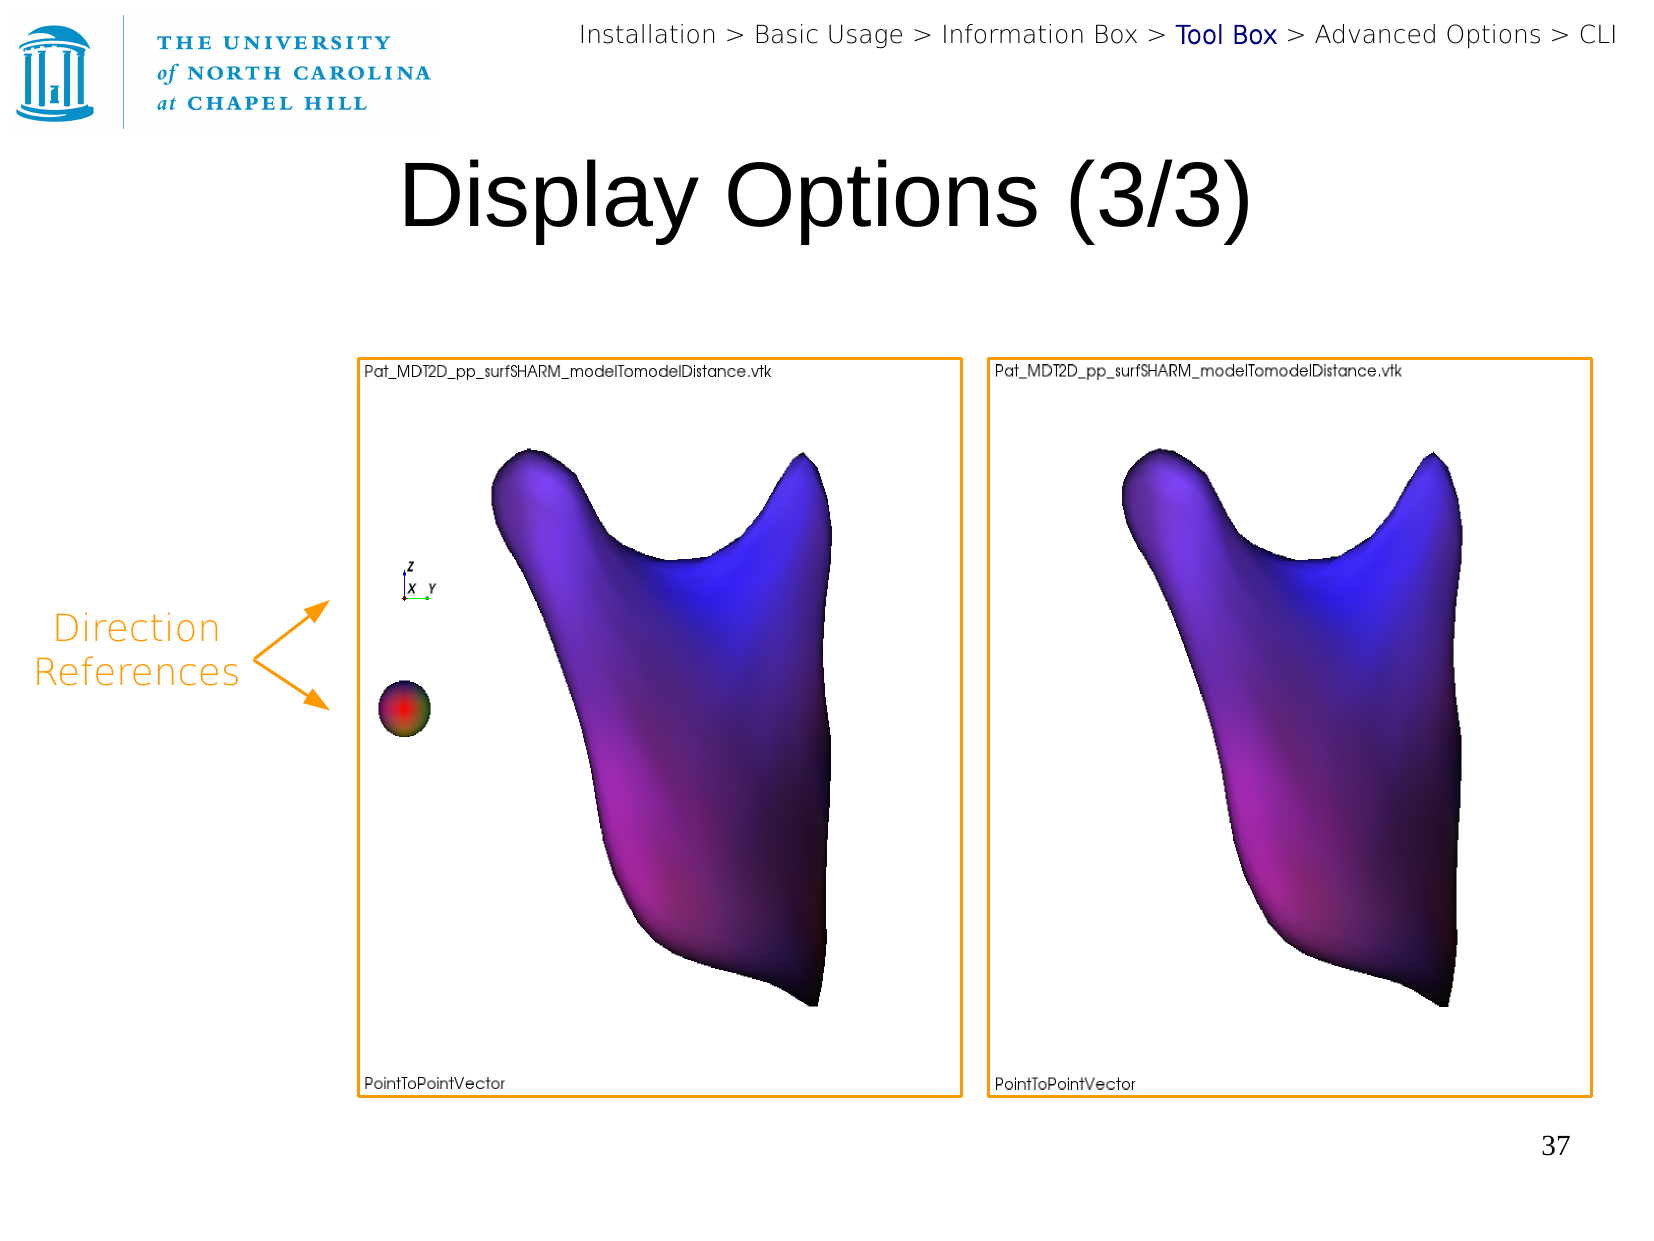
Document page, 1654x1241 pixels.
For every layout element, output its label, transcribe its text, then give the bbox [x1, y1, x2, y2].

picture [360, 360, 961, 1096]
title Display Options (3/3) [82, 90, 1571, 298]
text_box Installation > Basic Usage > Information Box > Tool Box > Advanced Options > CLI [564, 12, 1654, 58]
picture [11, 12, 436, 132]
picture [990, 360, 1591, 1096]
text_box Direction References [18, 599, 259, 702]
